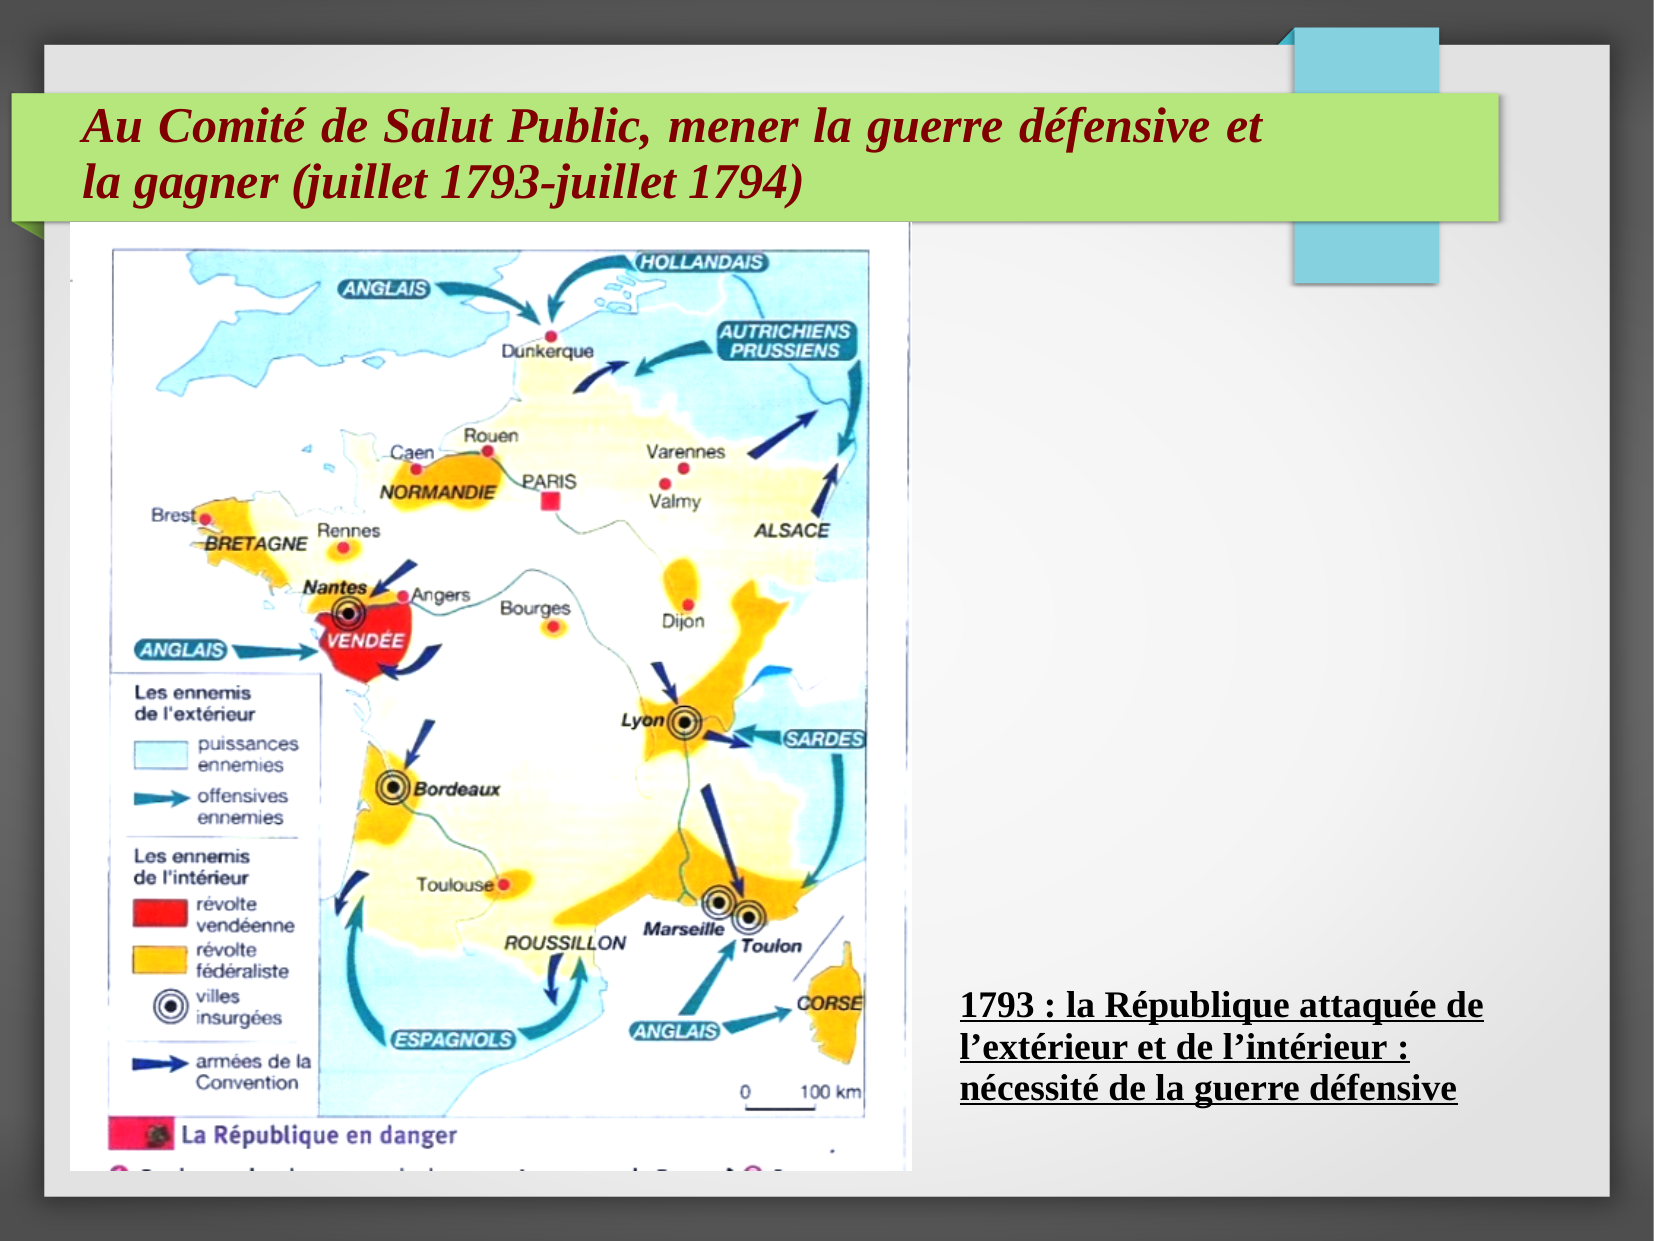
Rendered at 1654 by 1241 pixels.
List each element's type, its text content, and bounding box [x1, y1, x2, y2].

picture [0, 0, 1654, 1241]
title Au Comité de Salut Public, mener la guerre défensive et la gagner (juillet 1793-juillet 1794) [82, 94, 1264, 213]
text_box 1793 : la République attaquée de l’extérieur et de l’intérieur : nécessité de la guerre défensive [944, 935, 1571, 1158]
